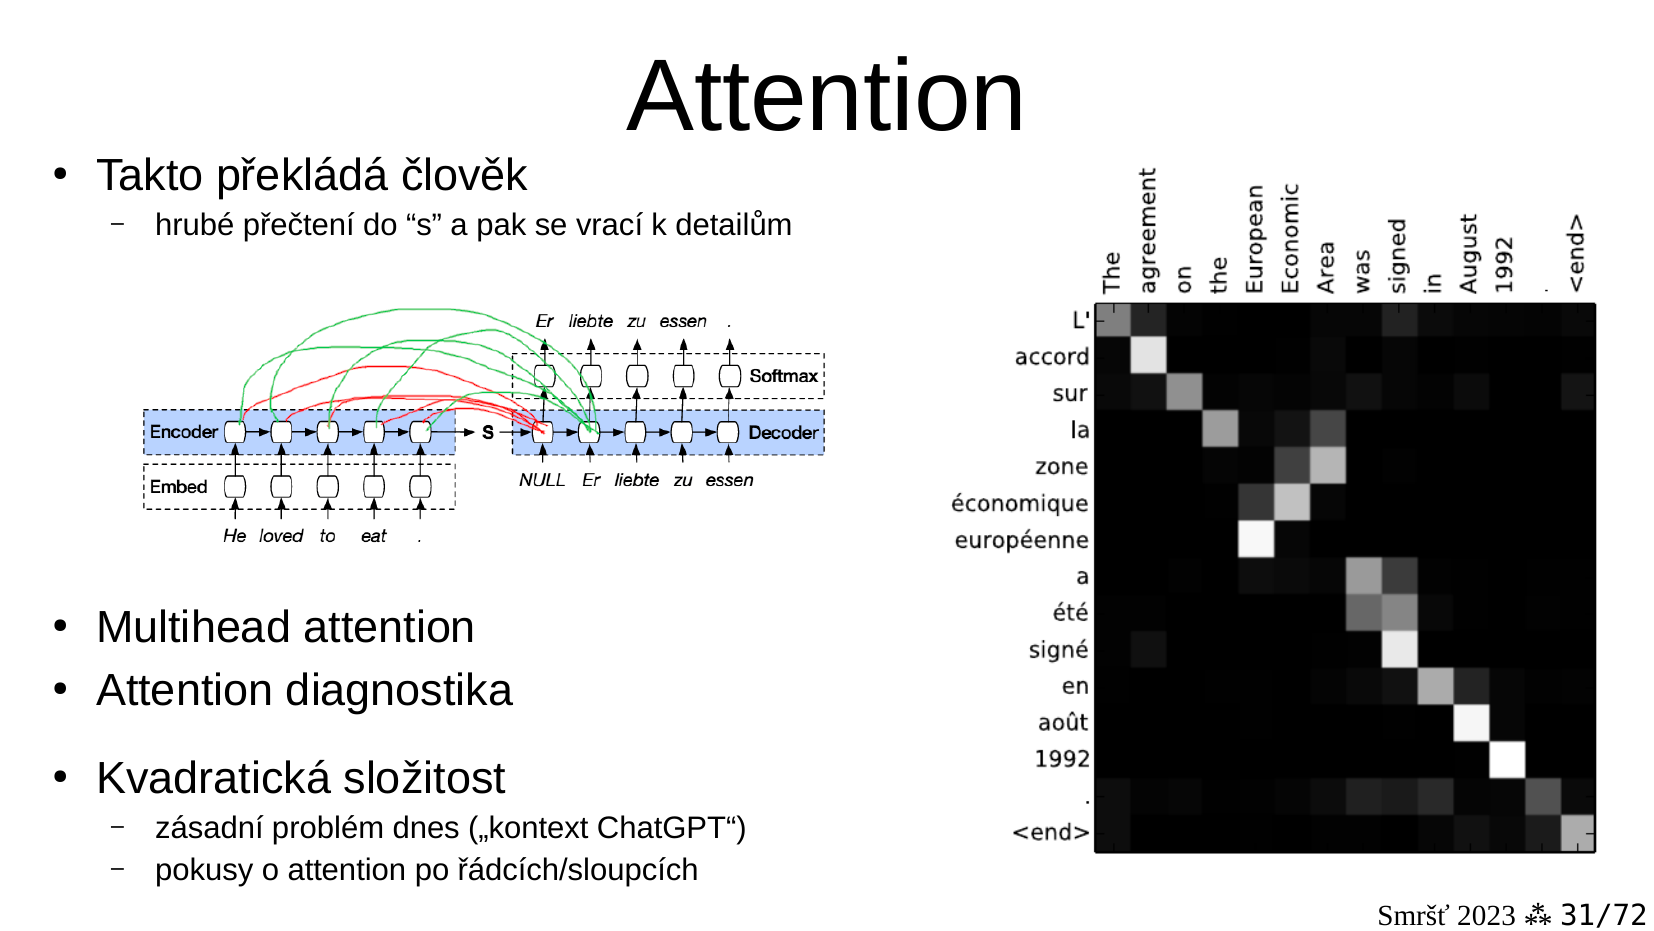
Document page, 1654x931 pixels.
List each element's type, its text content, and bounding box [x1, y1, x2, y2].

picture [140, 302, 826, 553]
list Takto překládá člověk hrubé přečtení do “s” a pak se vrací k detailům Multihead attention Attention diagnostika Kvadratická složitost zásadní problém dnes („kontext ChatGPT“) pokusy o attention po řádcích/sloupcích [37, 150, 976, 901]
title Attention [82, 38, 1571, 153]
picture [976, 152, 1613, 869]
